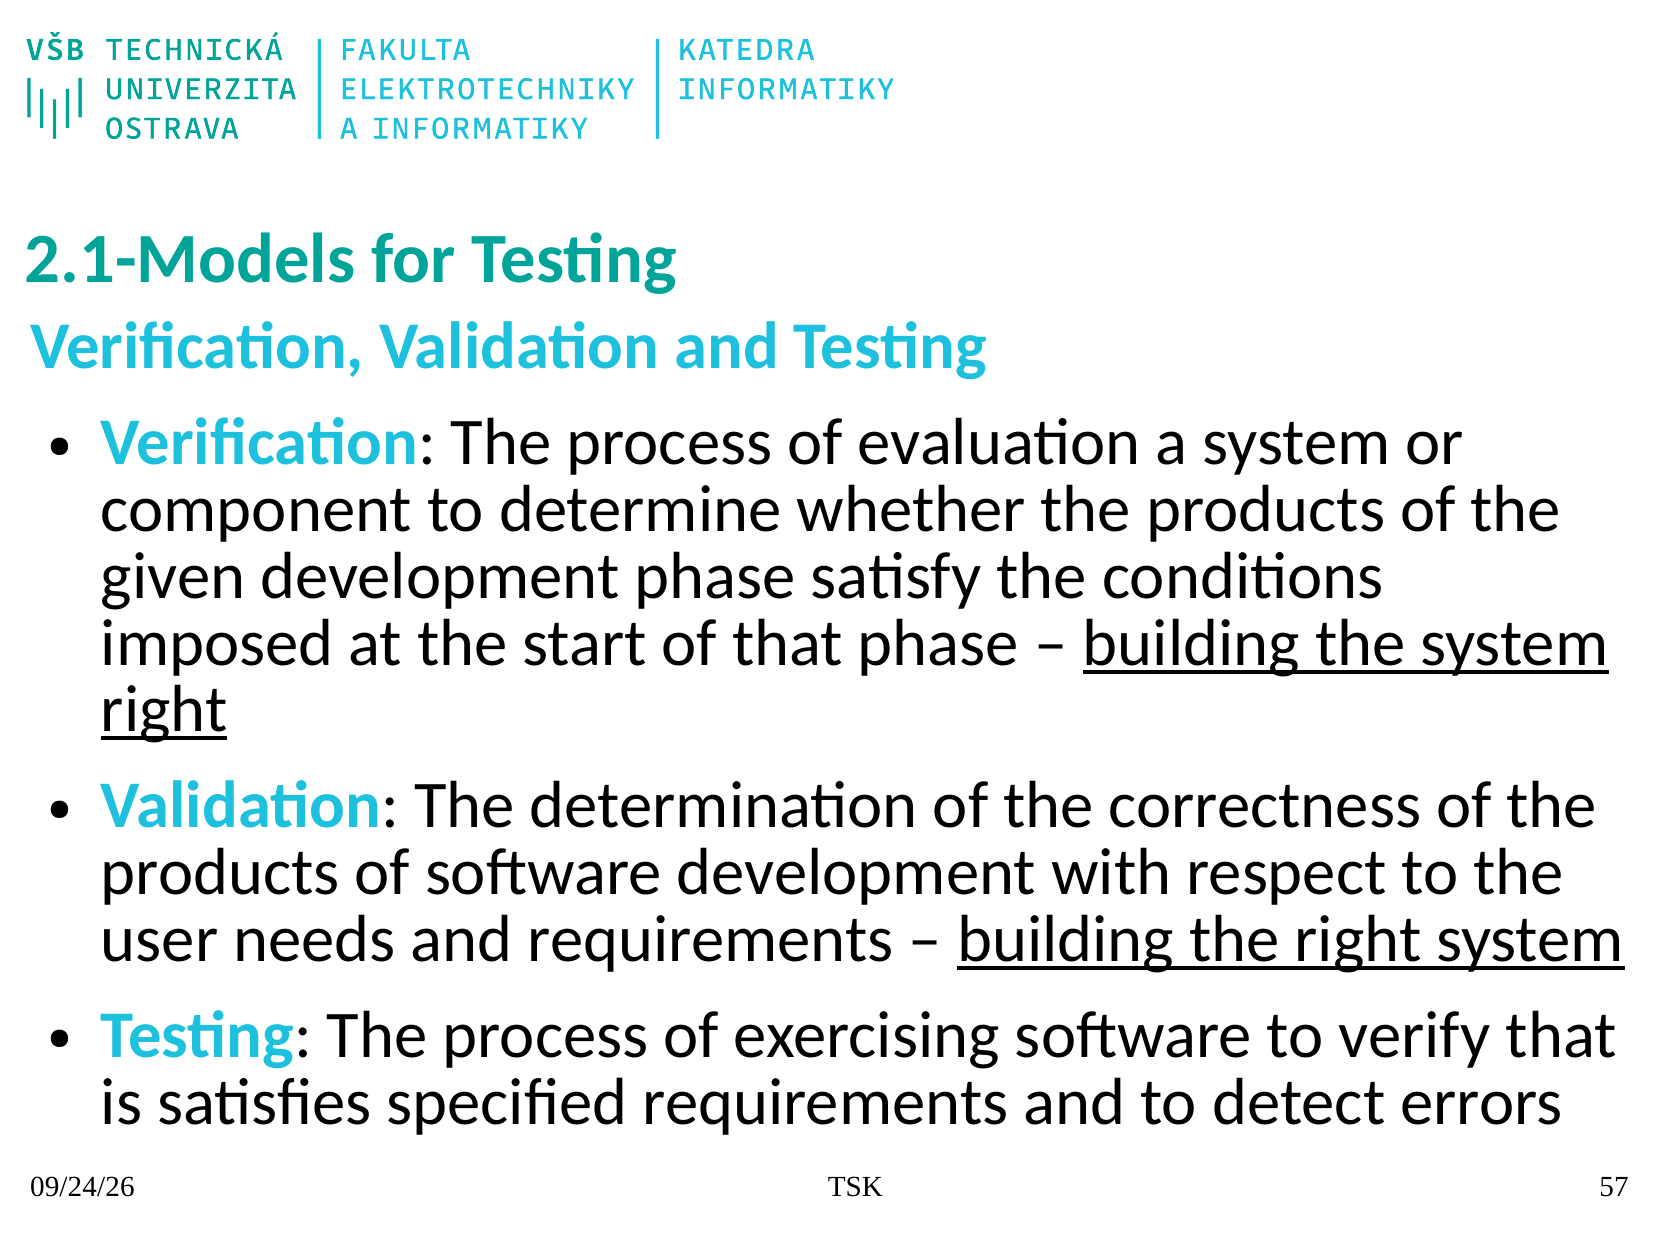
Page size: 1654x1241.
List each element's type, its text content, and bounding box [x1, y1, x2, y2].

list Verification, Validation and Testing Verification: The process of evaluation a system or component to determine whether the products of the given development phase satisfy the conditions imposed at the start of that phase – building the system right Validation: The determination of the correctness of the products of software development with respect to the user needs and requirements – building the right system Testing: The process of exercising software to verify that is satisfies specified requirements and to detect errors [30, 318, 1629, 1146]
picture [26, 31, 894, 139]
title 2.1-Models for Testing [24, 169, 1629, 300]
